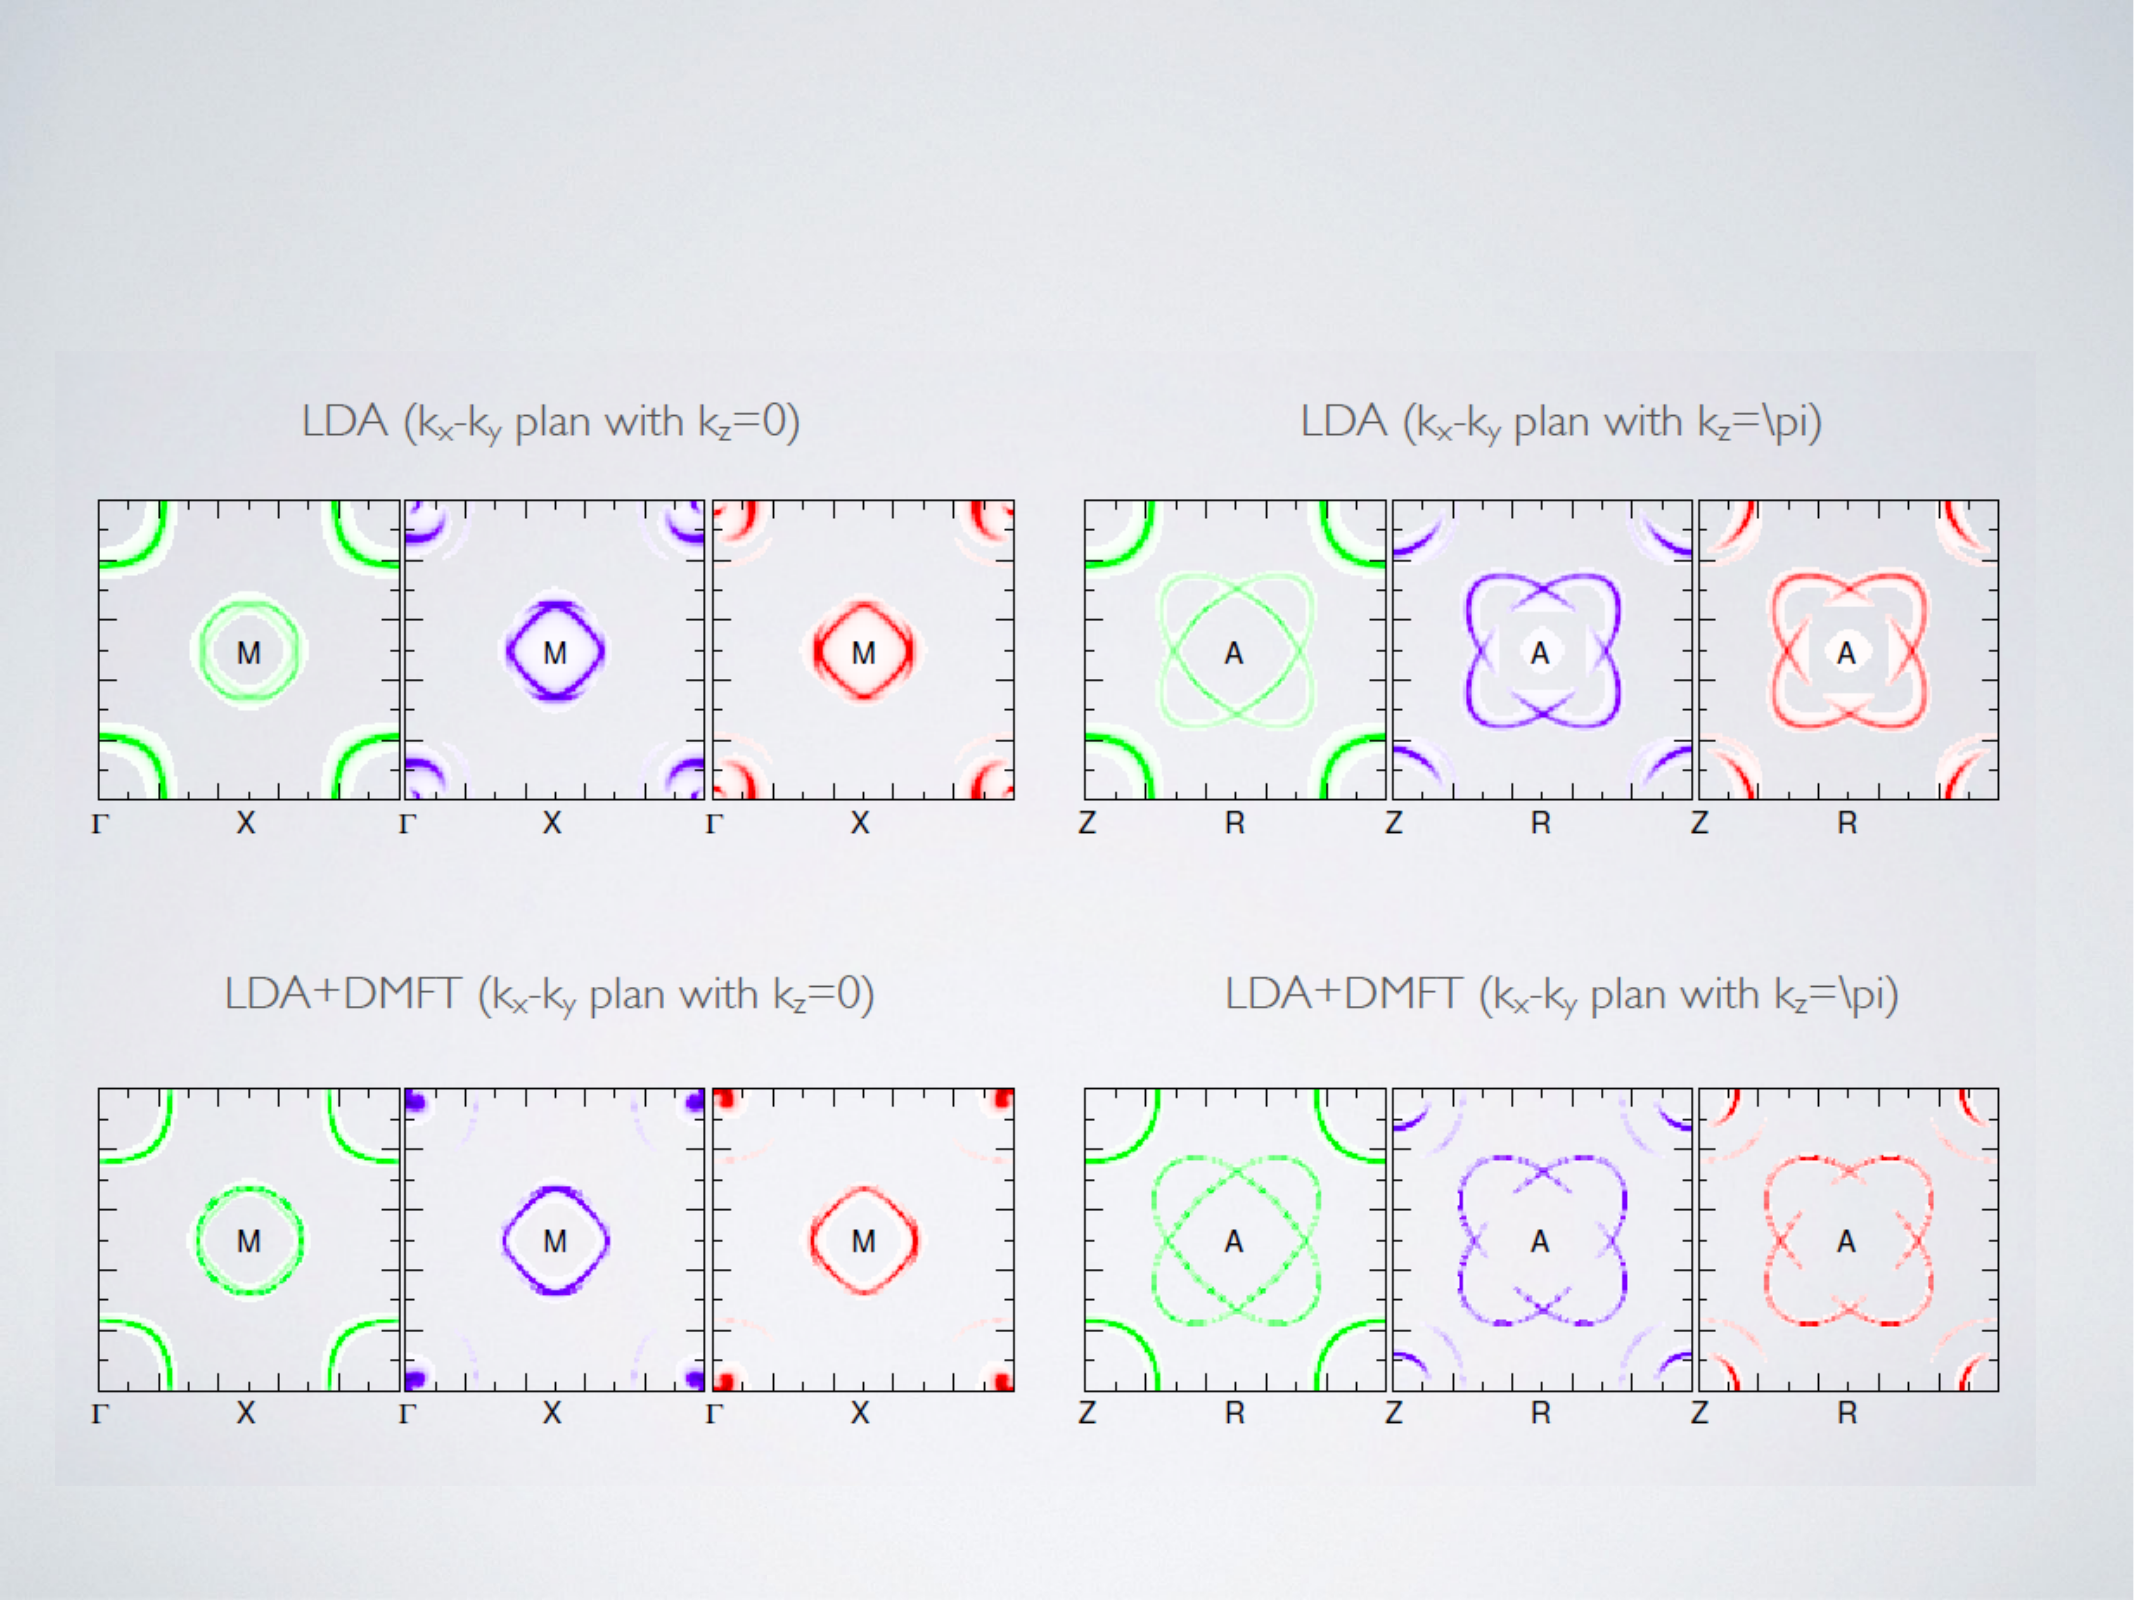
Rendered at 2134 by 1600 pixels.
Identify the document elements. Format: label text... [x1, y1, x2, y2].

title Fe t2g character of Fermi Surfaces [58, 41, 2076, 442]
picture [55, 351, 2036, 1486]
